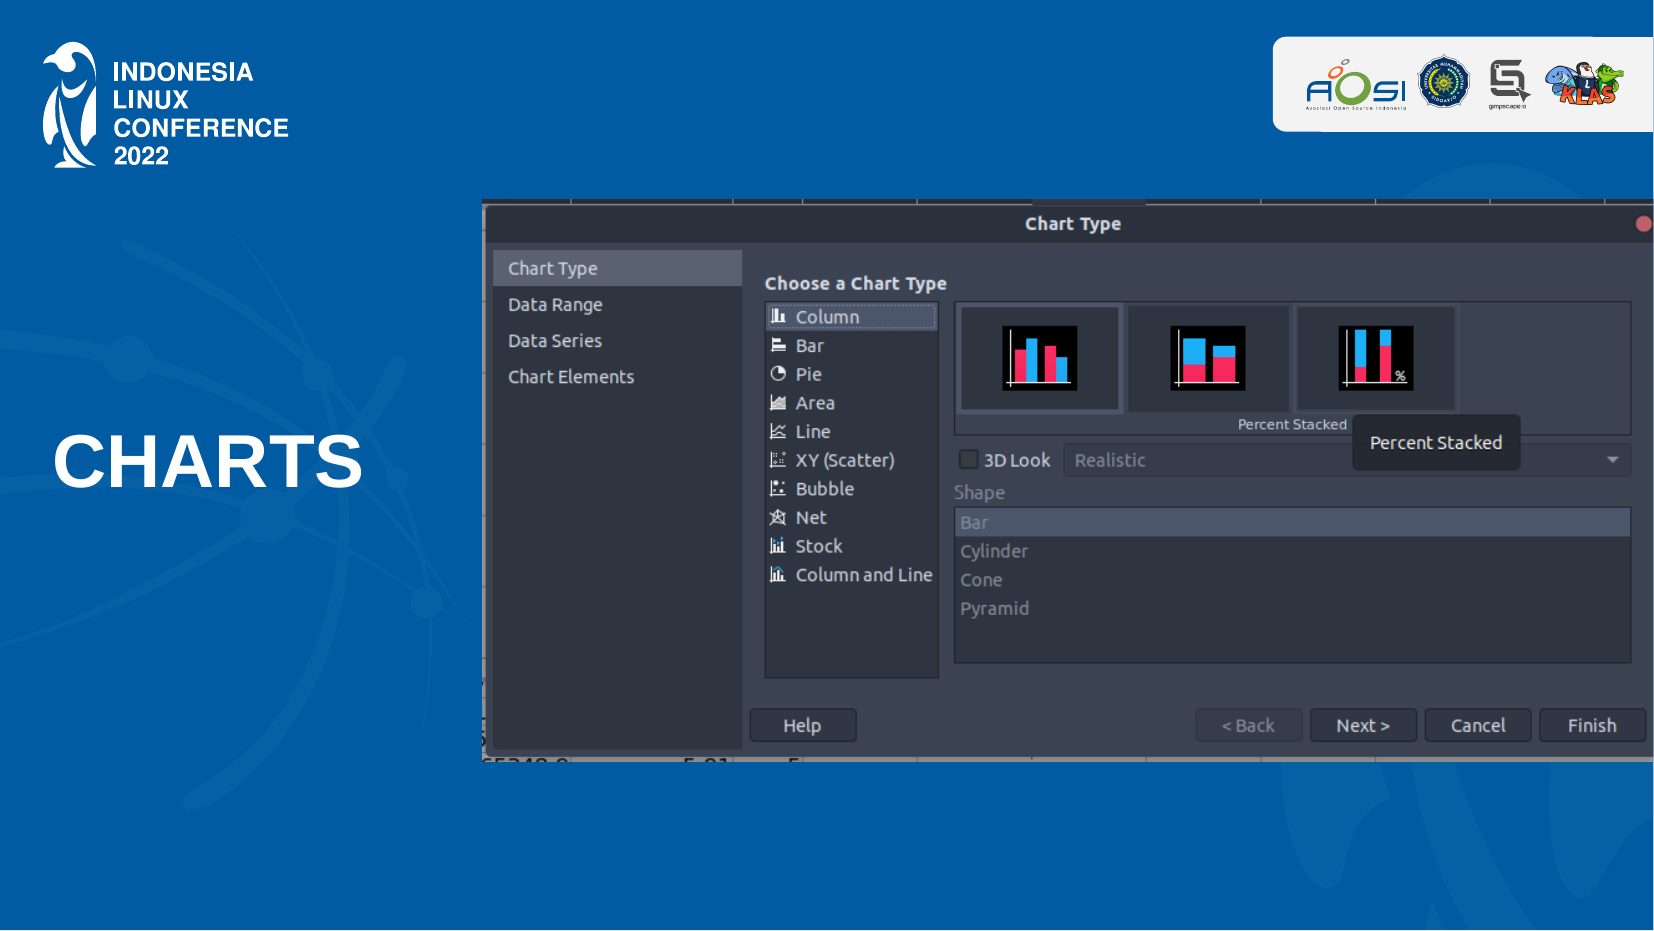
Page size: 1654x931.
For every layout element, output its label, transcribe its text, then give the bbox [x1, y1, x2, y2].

picture [482, 199, 1654, 762]
picture [1545, 62, 1624, 105]
text_box CHARTS [37, 412, 380, 512]
picture [1417, 54, 1471, 108]
